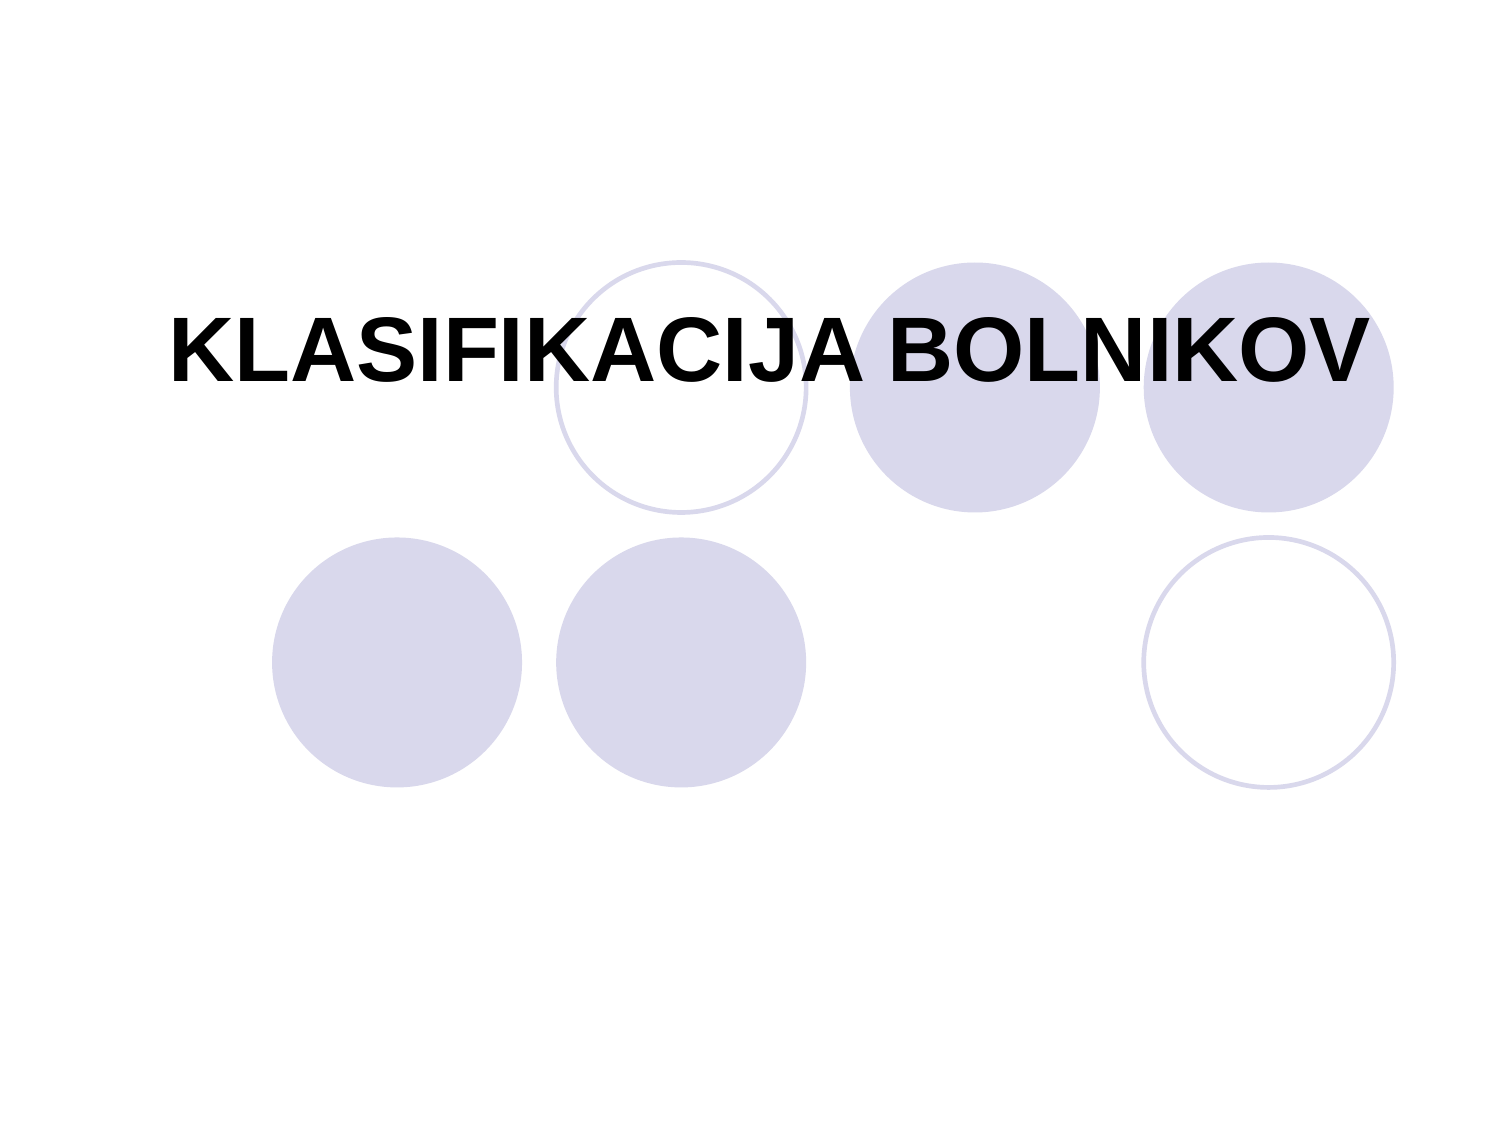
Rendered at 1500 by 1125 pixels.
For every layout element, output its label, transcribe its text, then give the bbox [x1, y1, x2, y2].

title KLASIFIKACIJA BOLNIKOV [112, 200, 1388, 518]
